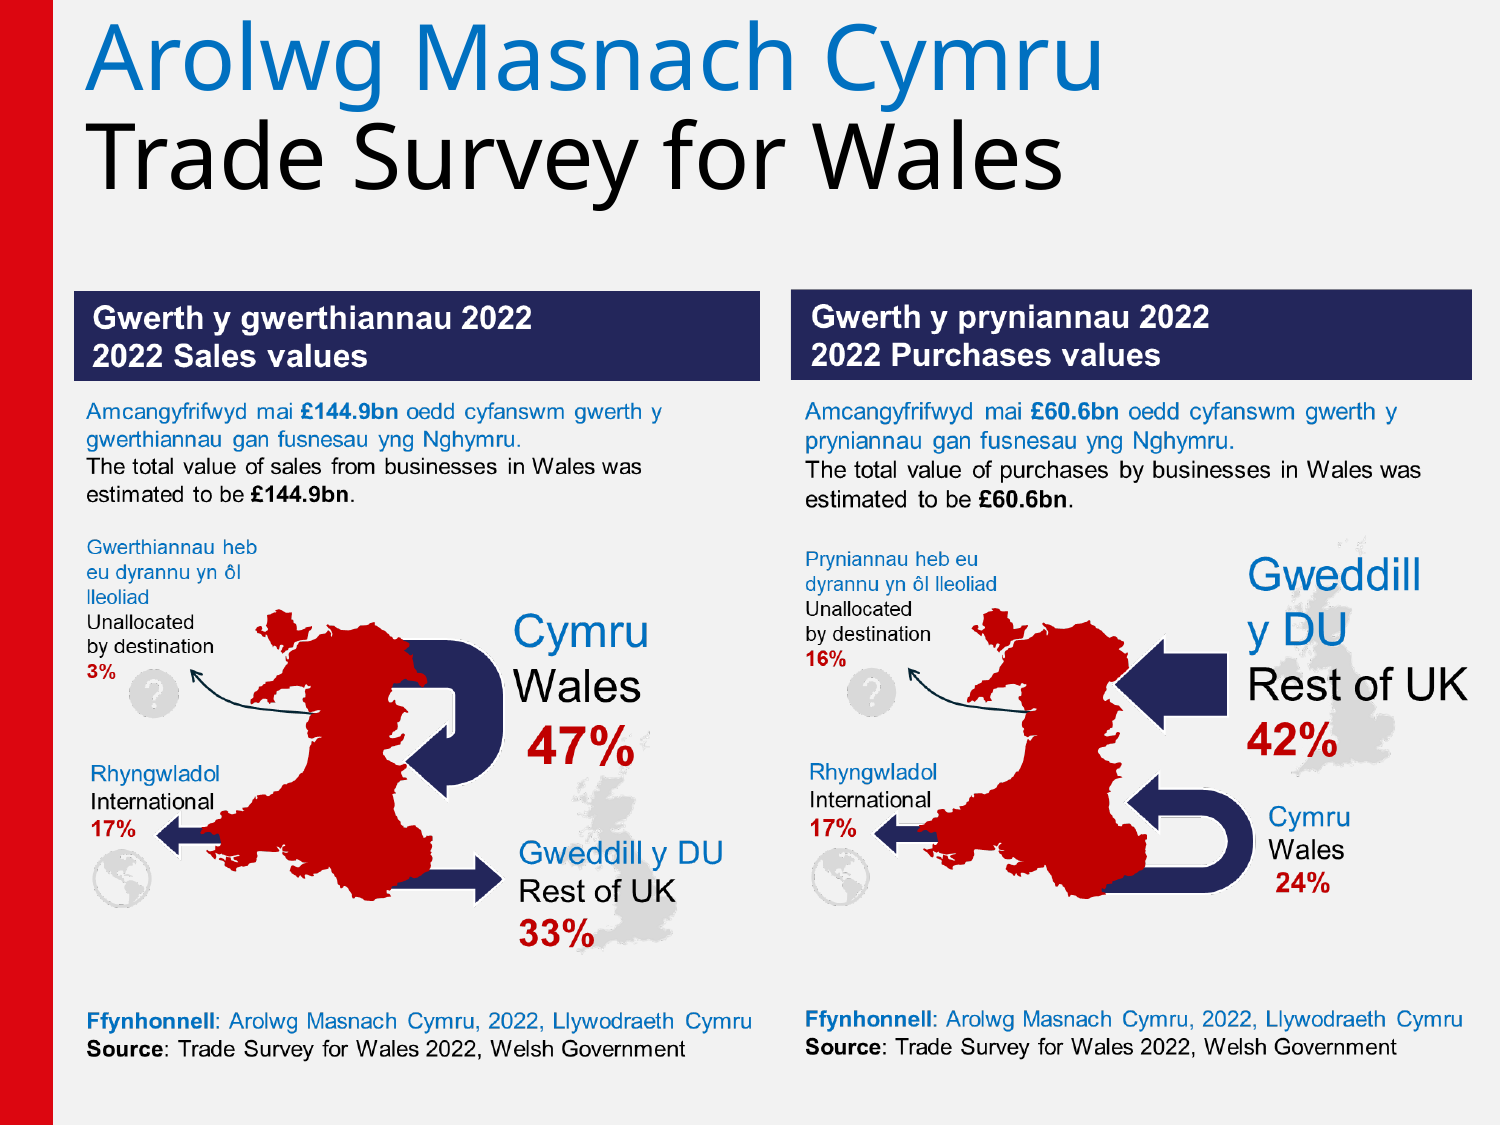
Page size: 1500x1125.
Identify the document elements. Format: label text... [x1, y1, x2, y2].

picture [790, 282, 1478, 1070]
picture [74, 283, 760, 1069]
title Arolwg Masnach Cymru Trade Survey for Wales [70, 1, 1365, 219]
